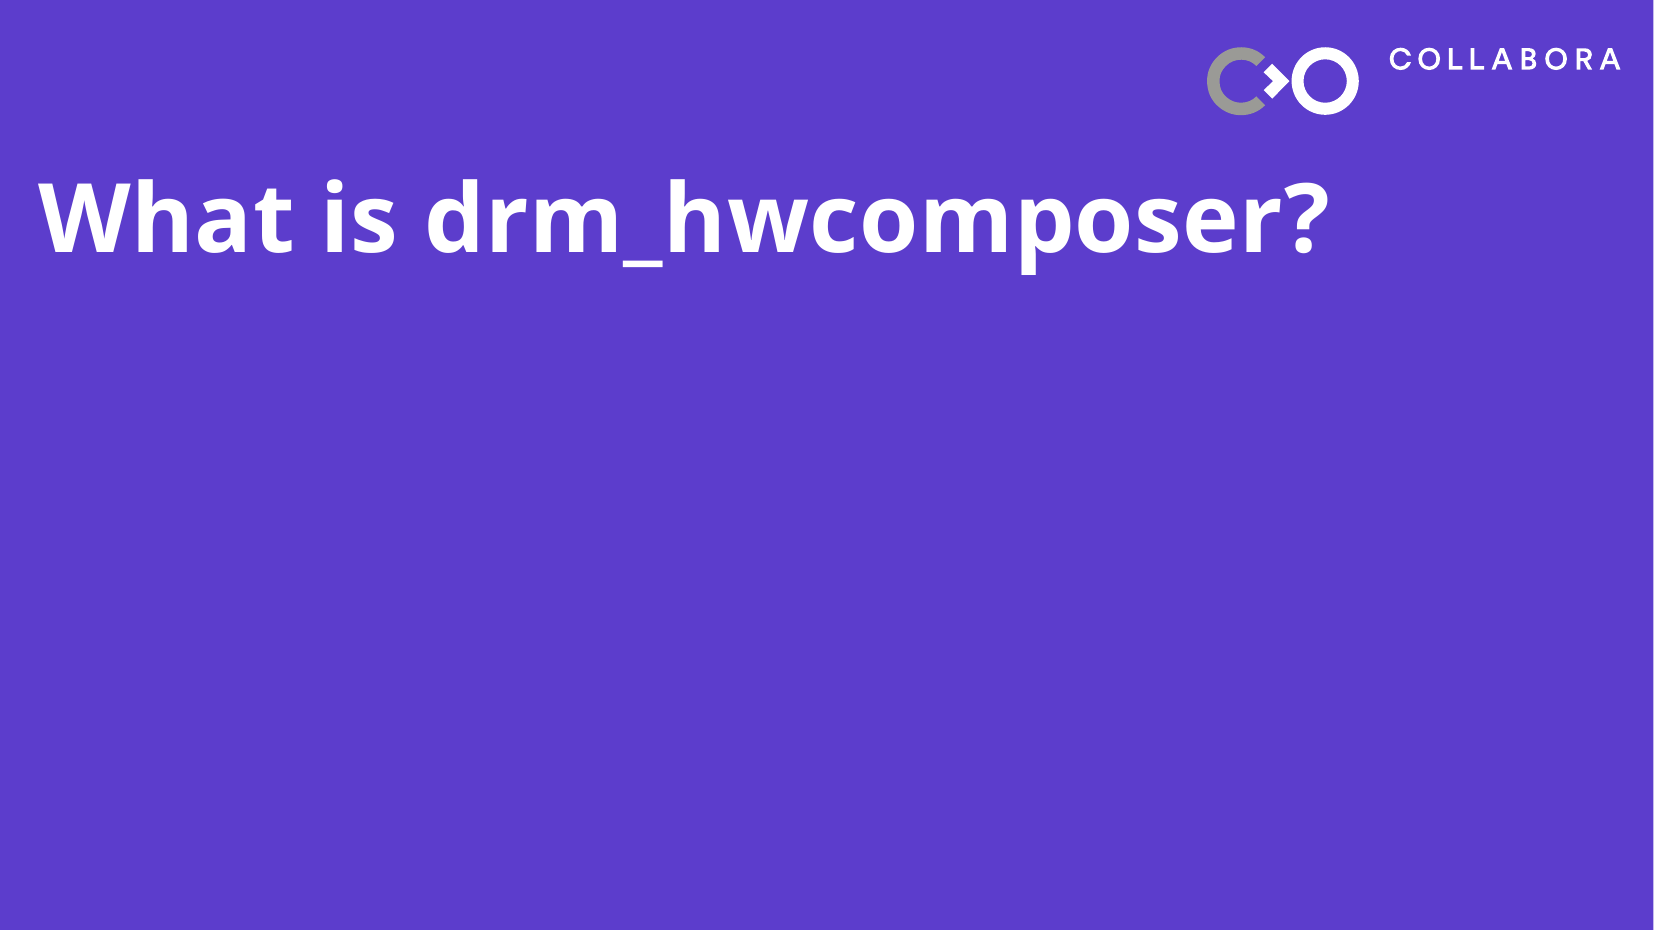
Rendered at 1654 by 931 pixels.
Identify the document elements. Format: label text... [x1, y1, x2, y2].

title What is drm_hwcomposer? [38, 156, 1614, 213]
